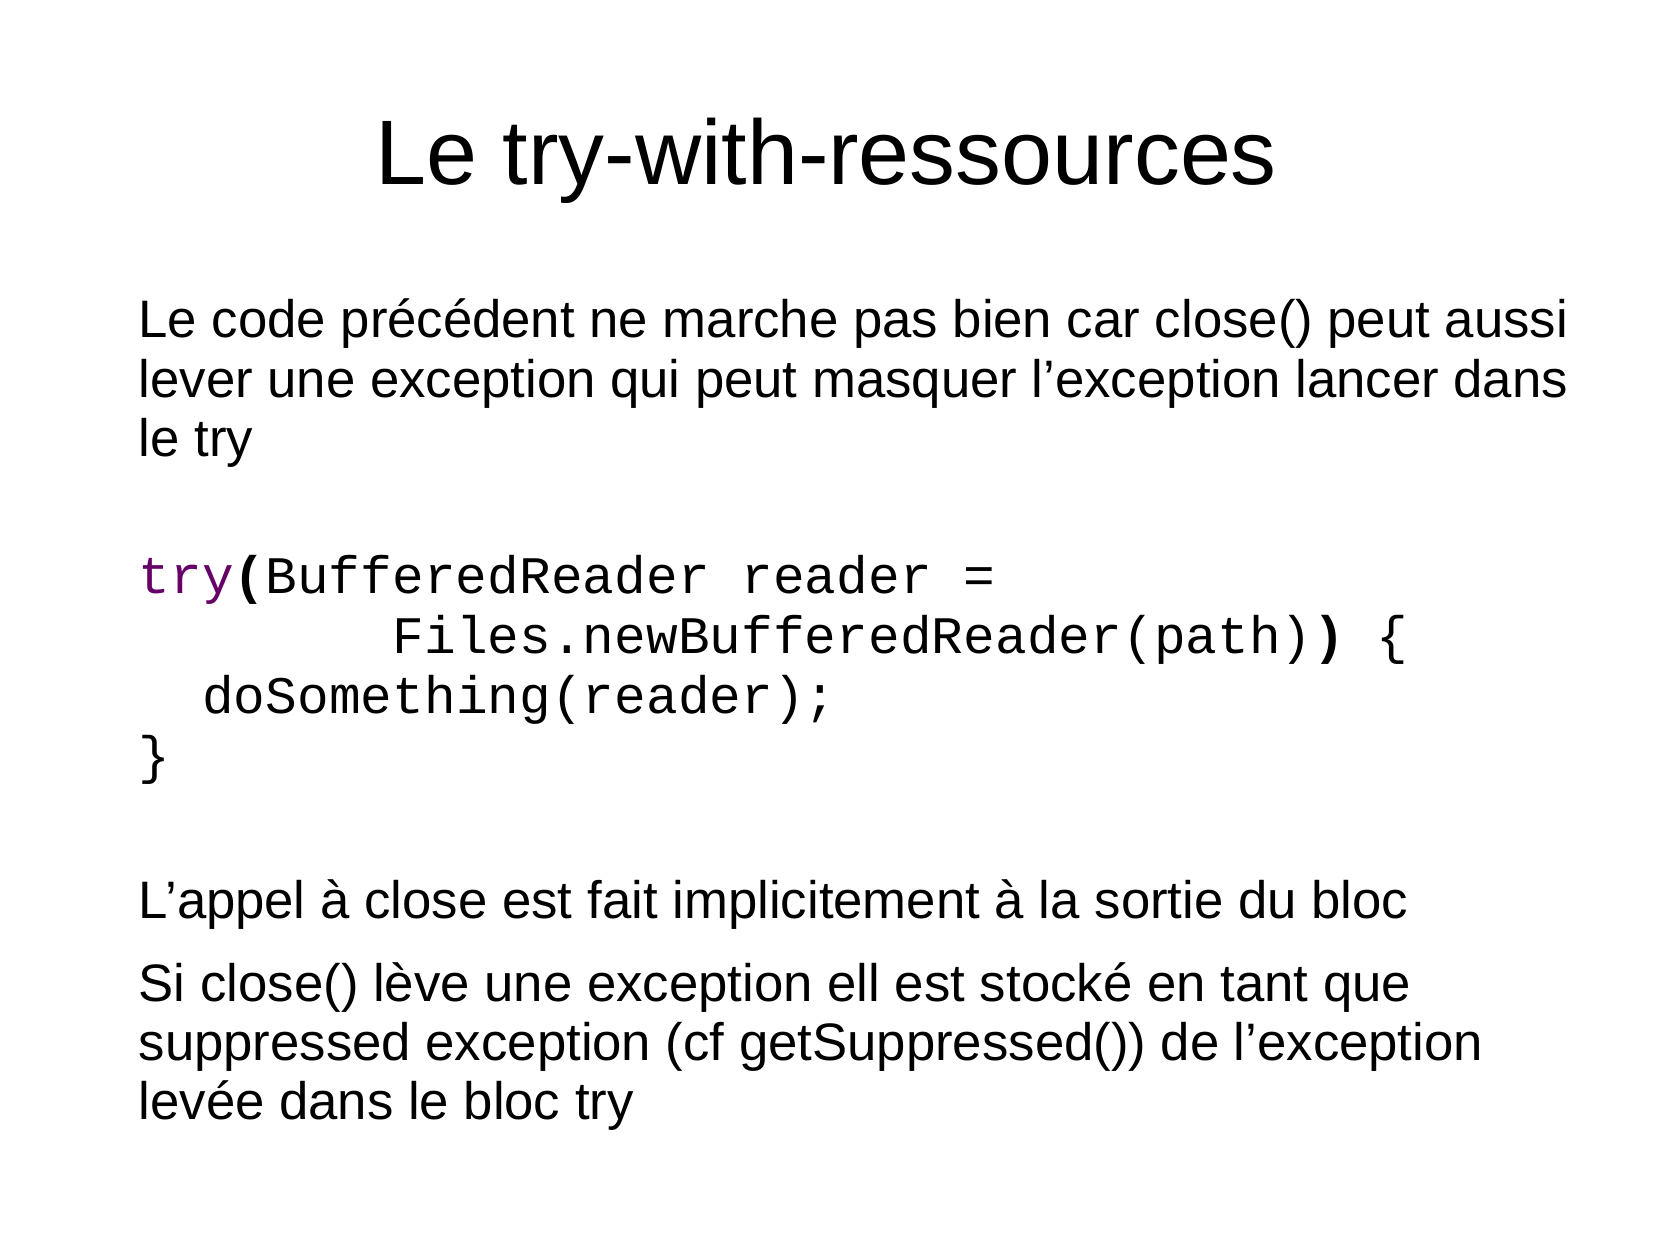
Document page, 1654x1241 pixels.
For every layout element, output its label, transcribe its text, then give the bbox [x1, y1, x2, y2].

list Le code précédent ne marche pas bien car close() peut aussi lever une exception qui peut masquer l’exception lancer dans le try try(BufferedReader reader = Files.newBufferedReader(path)) { doSomething(reader); } L’appel à close est fait implicitement à la sortie du bloc Si close() lève une exception ell est stocké en tant que suppressed exception (cf getSuppressed()) de l’exception levée dans le bloc try [82, 290, 1571, 1141]
title Le try-with-ressources [82, 49, 1571, 257]
